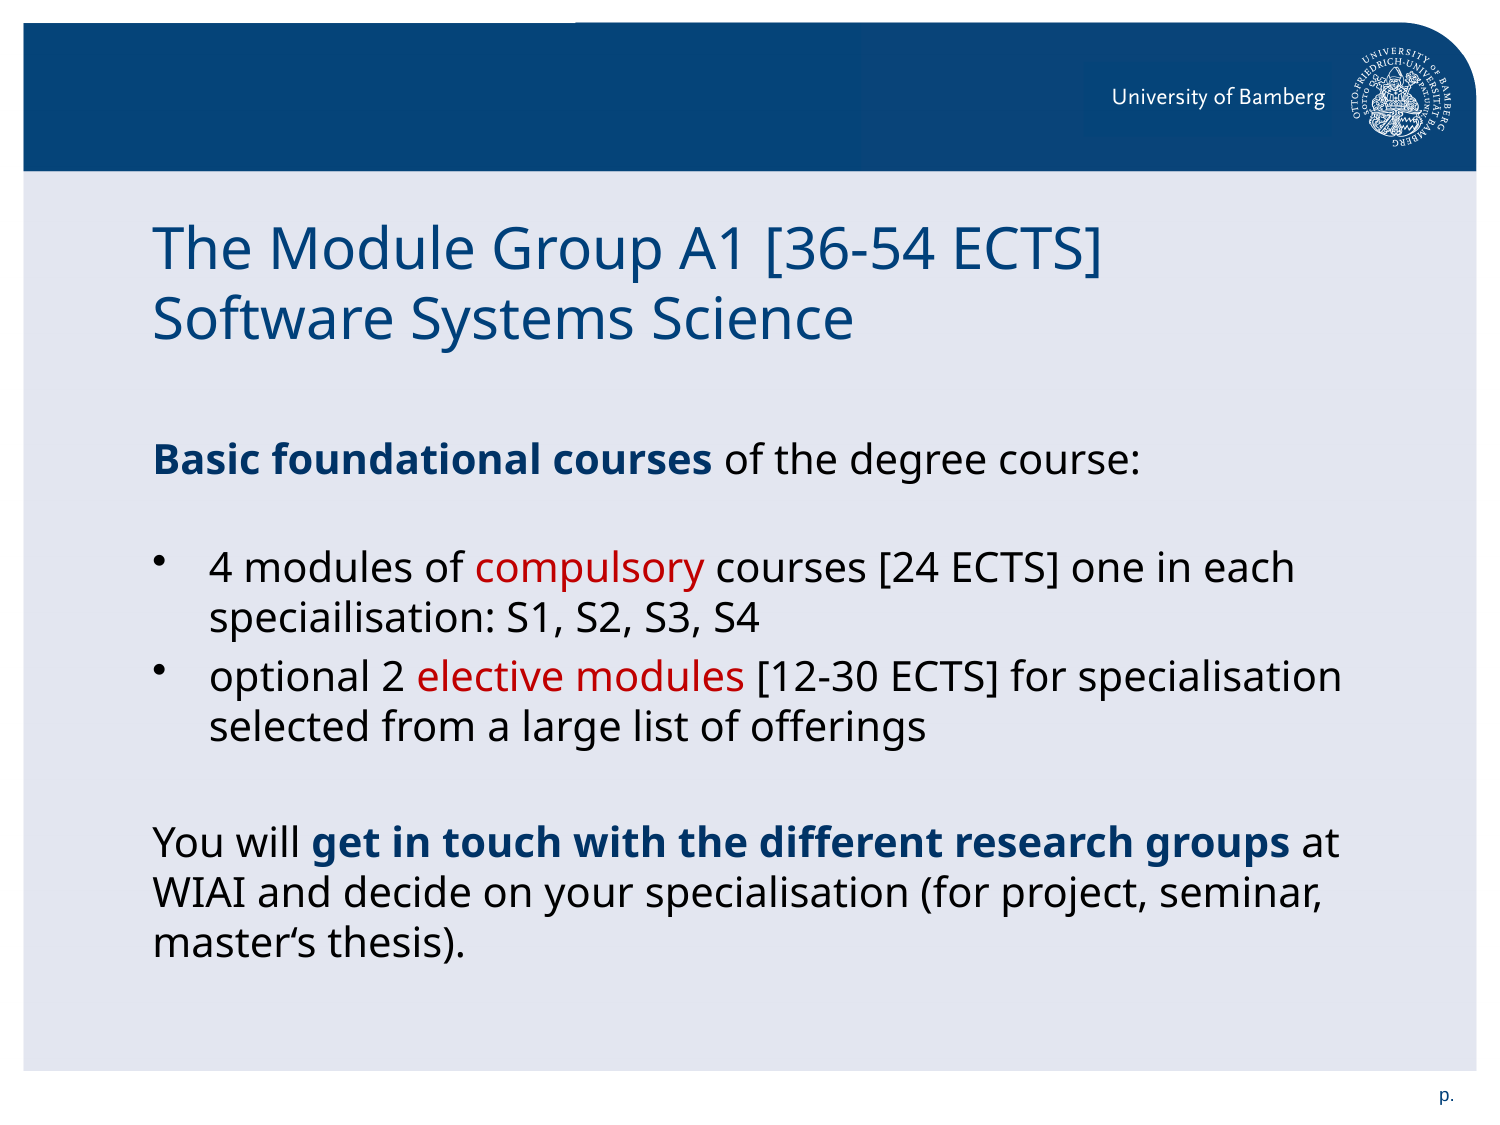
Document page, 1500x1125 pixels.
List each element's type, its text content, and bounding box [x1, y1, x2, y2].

list Basic foundational courses of the degree course: 4 modules of compulsory courses [24 ECTS] one in each speciailisation: S1, S2, S3, S4 optional 2 elective modules [12-30 ECTS] for specialisation selected from a large list of offerings You will get in touch with the different research groups at WIAI and decide on your specialisation (for project, seminar, master‘s thesis). [137, 425, 1363, 1008]
picture [0, 0, 1500, 1125]
title The Module Group A1 [36-54 ECTS] Software Systems Science [137, 187, 1363, 375]
